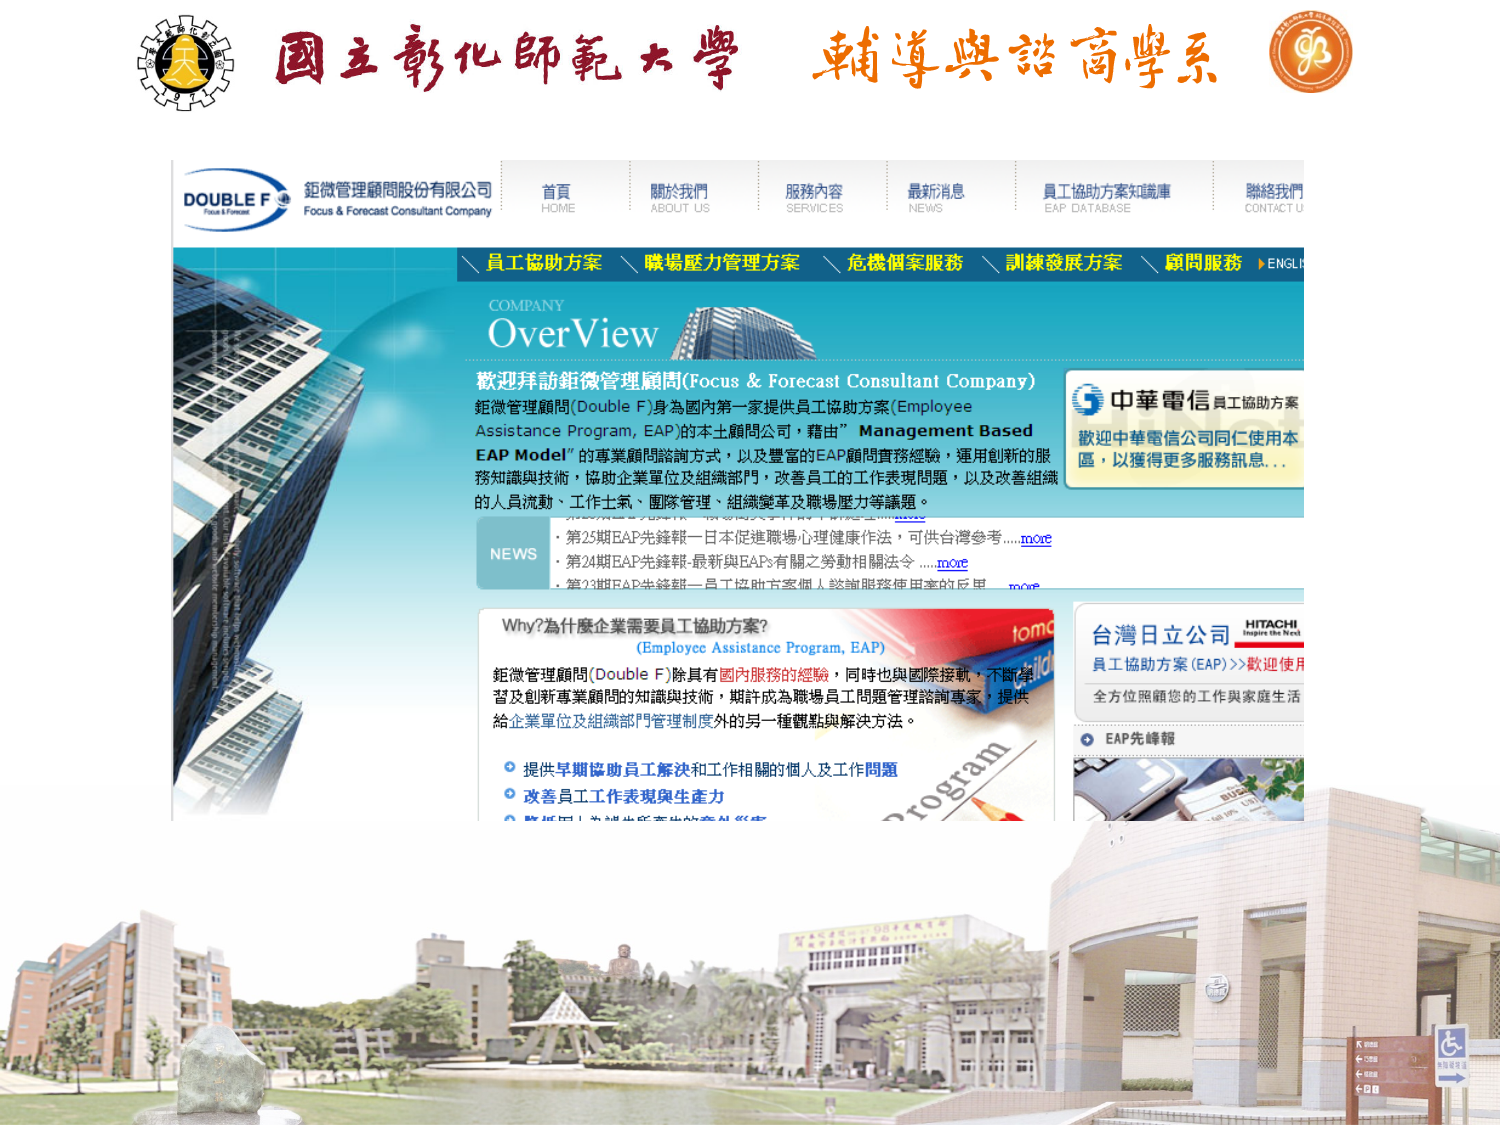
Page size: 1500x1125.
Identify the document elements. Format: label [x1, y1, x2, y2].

picture [171, 160, 1304, 821]
